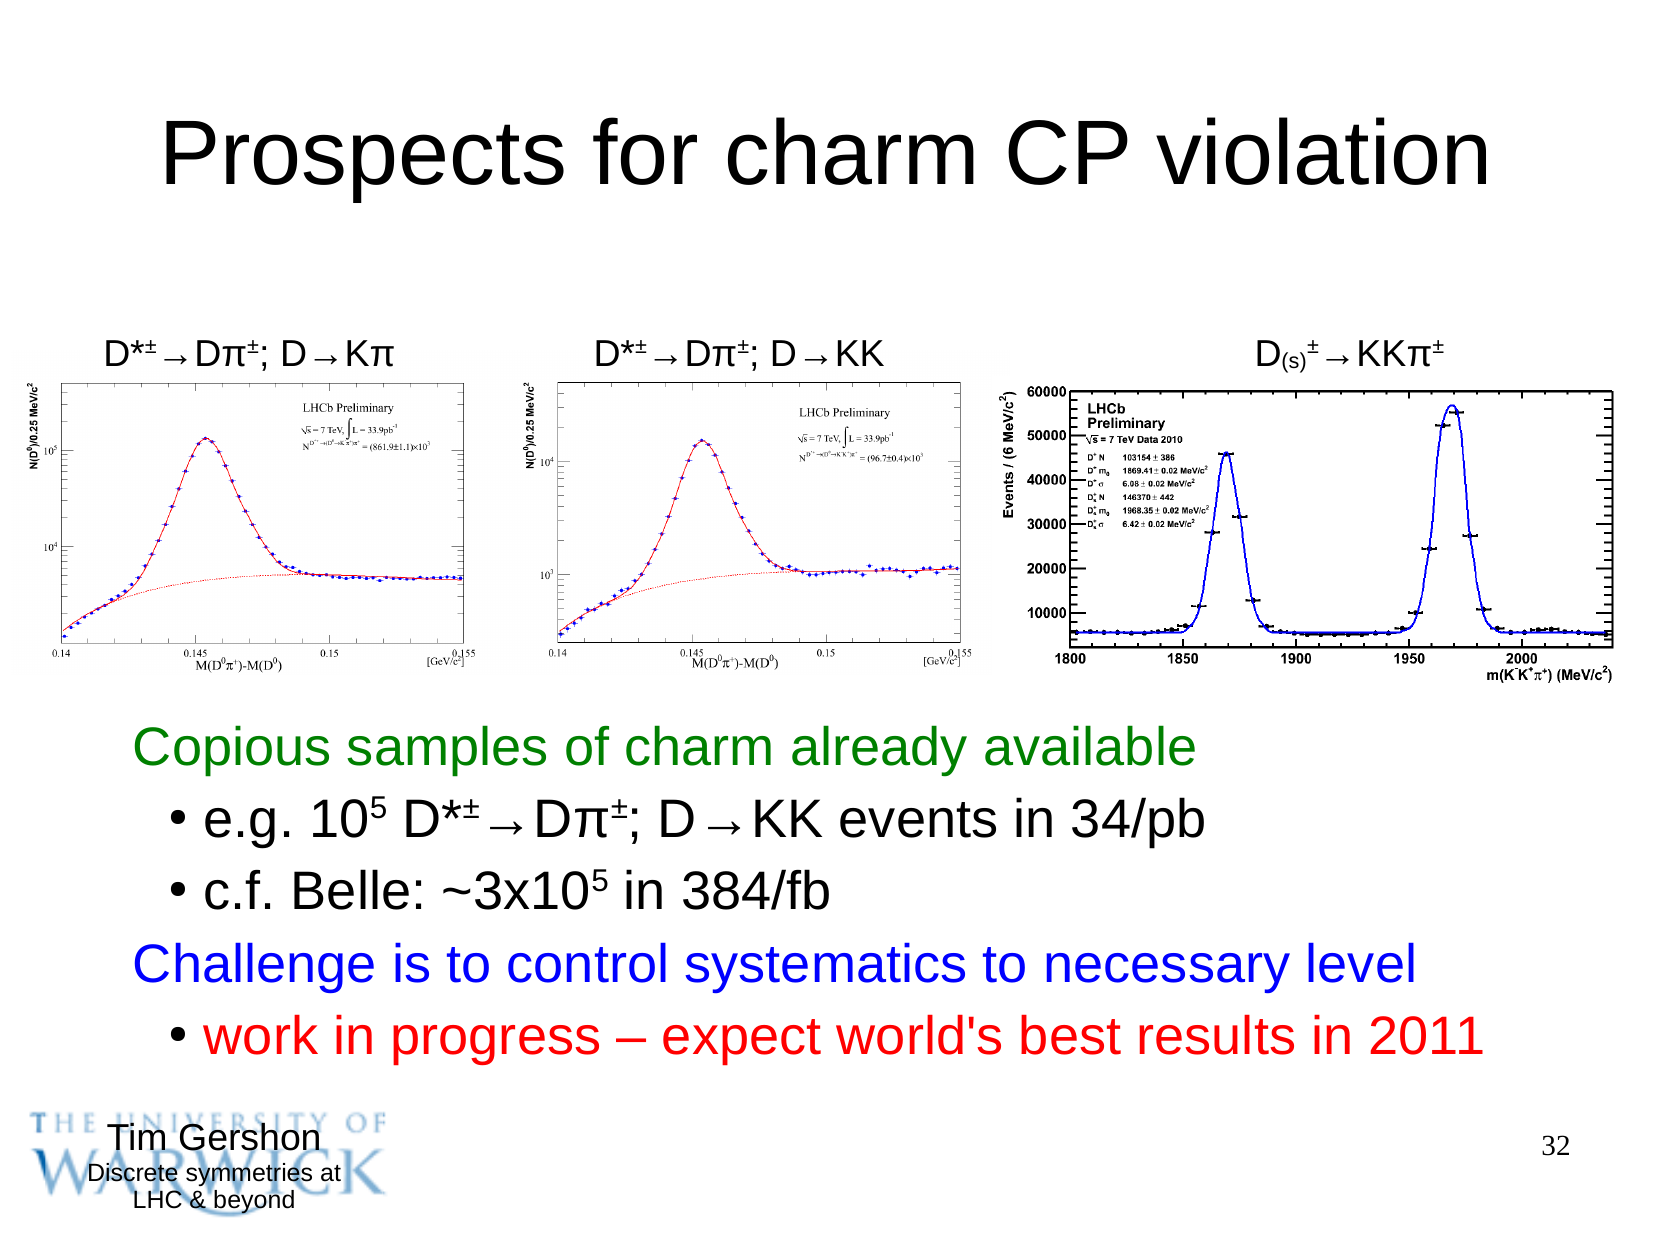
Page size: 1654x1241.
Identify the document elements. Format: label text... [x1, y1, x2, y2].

text_box D*±→Dπ±; D→Kπ [88, 324, 414, 384]
text_box Tim Gershon Discrete symmetries at LHC & beyond [45, 1108, 383, 1222]
text_box D*±→Dπ±; D→KK [578, 324, 904, 384]
text_box D(s)±→KKπ± [1187, 324, 1512, 396]
text_box Copious samples of charm already available e.g. 105 D*±→Dπ±; D→KK events in 34/pb c.f. Belle: ~3x105 in 384/fb Challenge is to control systematics to necessary level work in progress – expect world's best results in 2011 [118, 708, 1536, 1078]
picture [11, 350, 1643, 684]
picture [19, 1106, 406, 1232]
title Prospects for charm CP violation [82, 49, 1571, 257]
